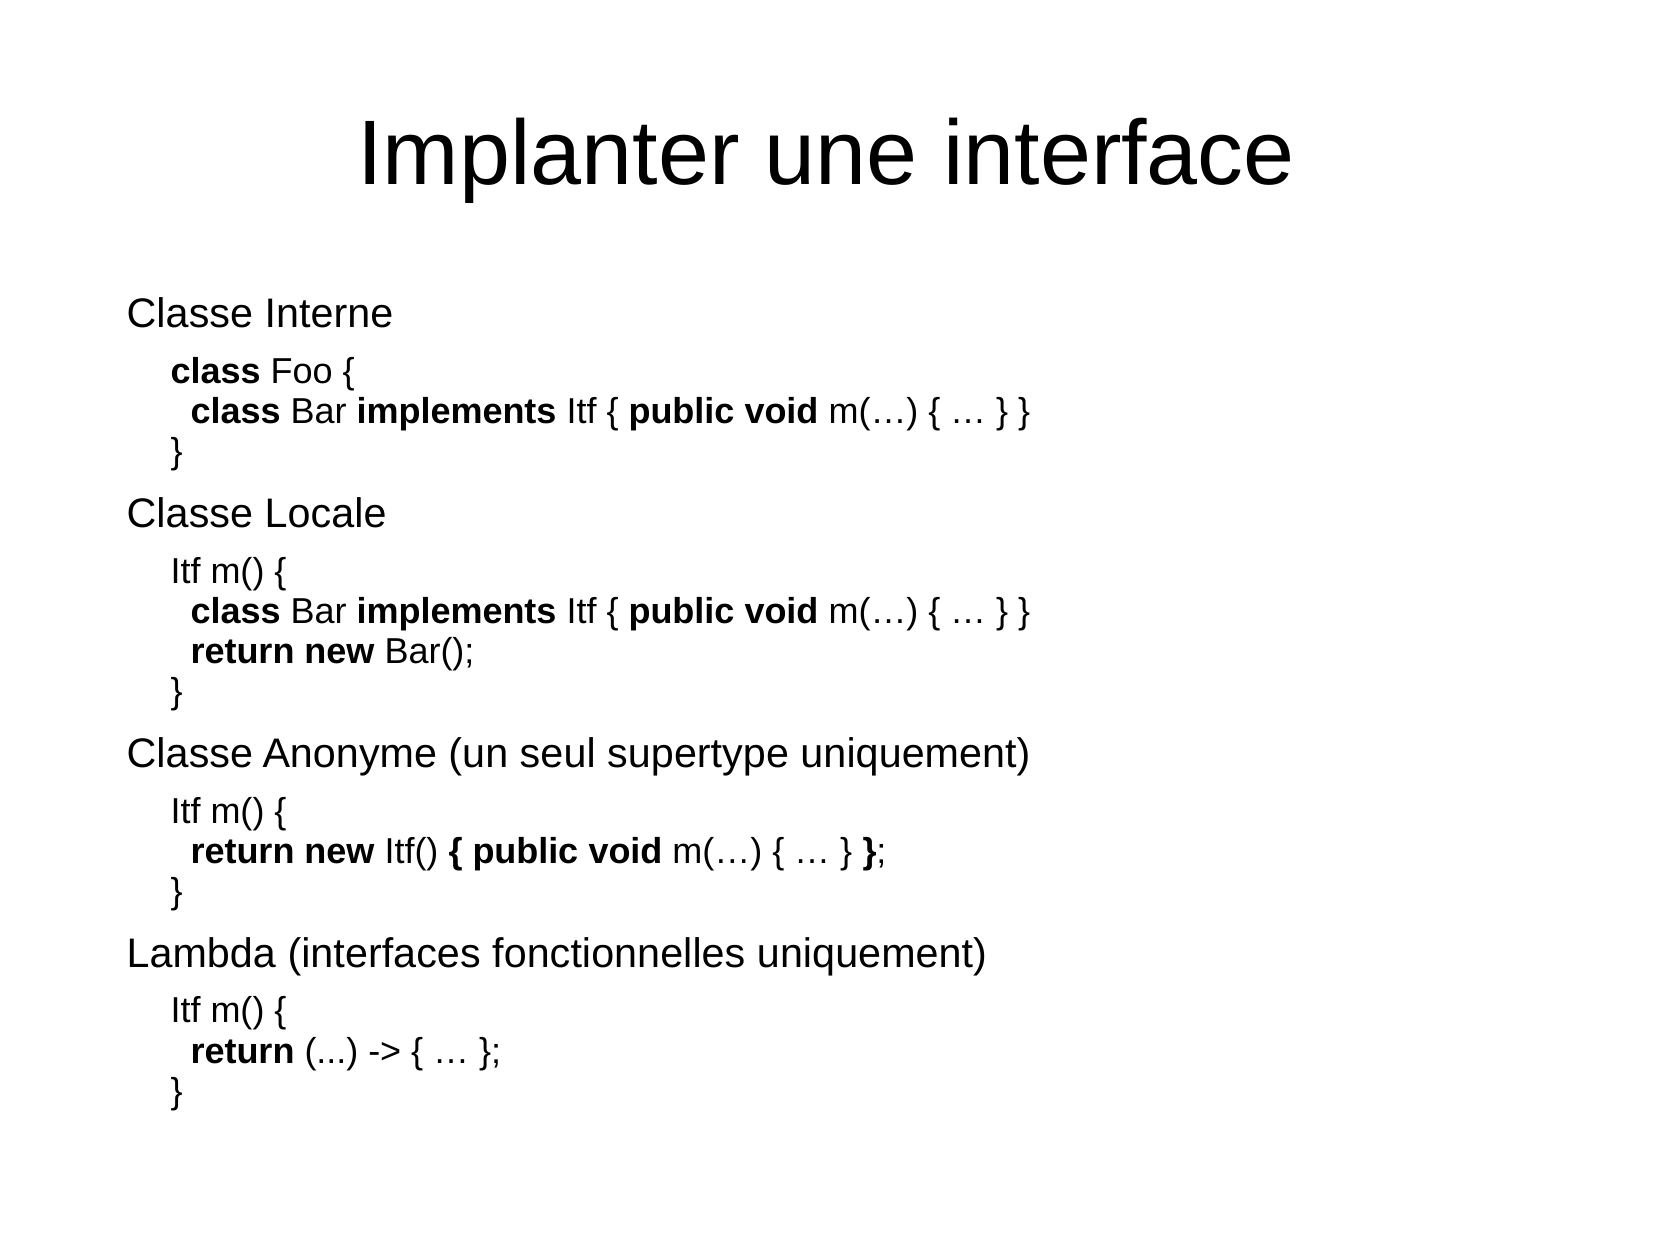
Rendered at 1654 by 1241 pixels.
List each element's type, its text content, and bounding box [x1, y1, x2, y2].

list Classe Interne class Foo { class Bar implements Itf { public void m(…) { … } } } Classe Locale Itf m() { class Bar implements Itf { public void m(…) { … } } return new Bar(); } Classe Anonyme (un seul supertype uniquement) Itf m() { return new Itf() { public void m(…) { … } }; } Lambda (interfaces fonctionnelles uniquement) Itf m() { return (...) -> { … }; } [82, 290, 1571, 1126]
title Implanter une interface [82, 49, 1571, 257]
